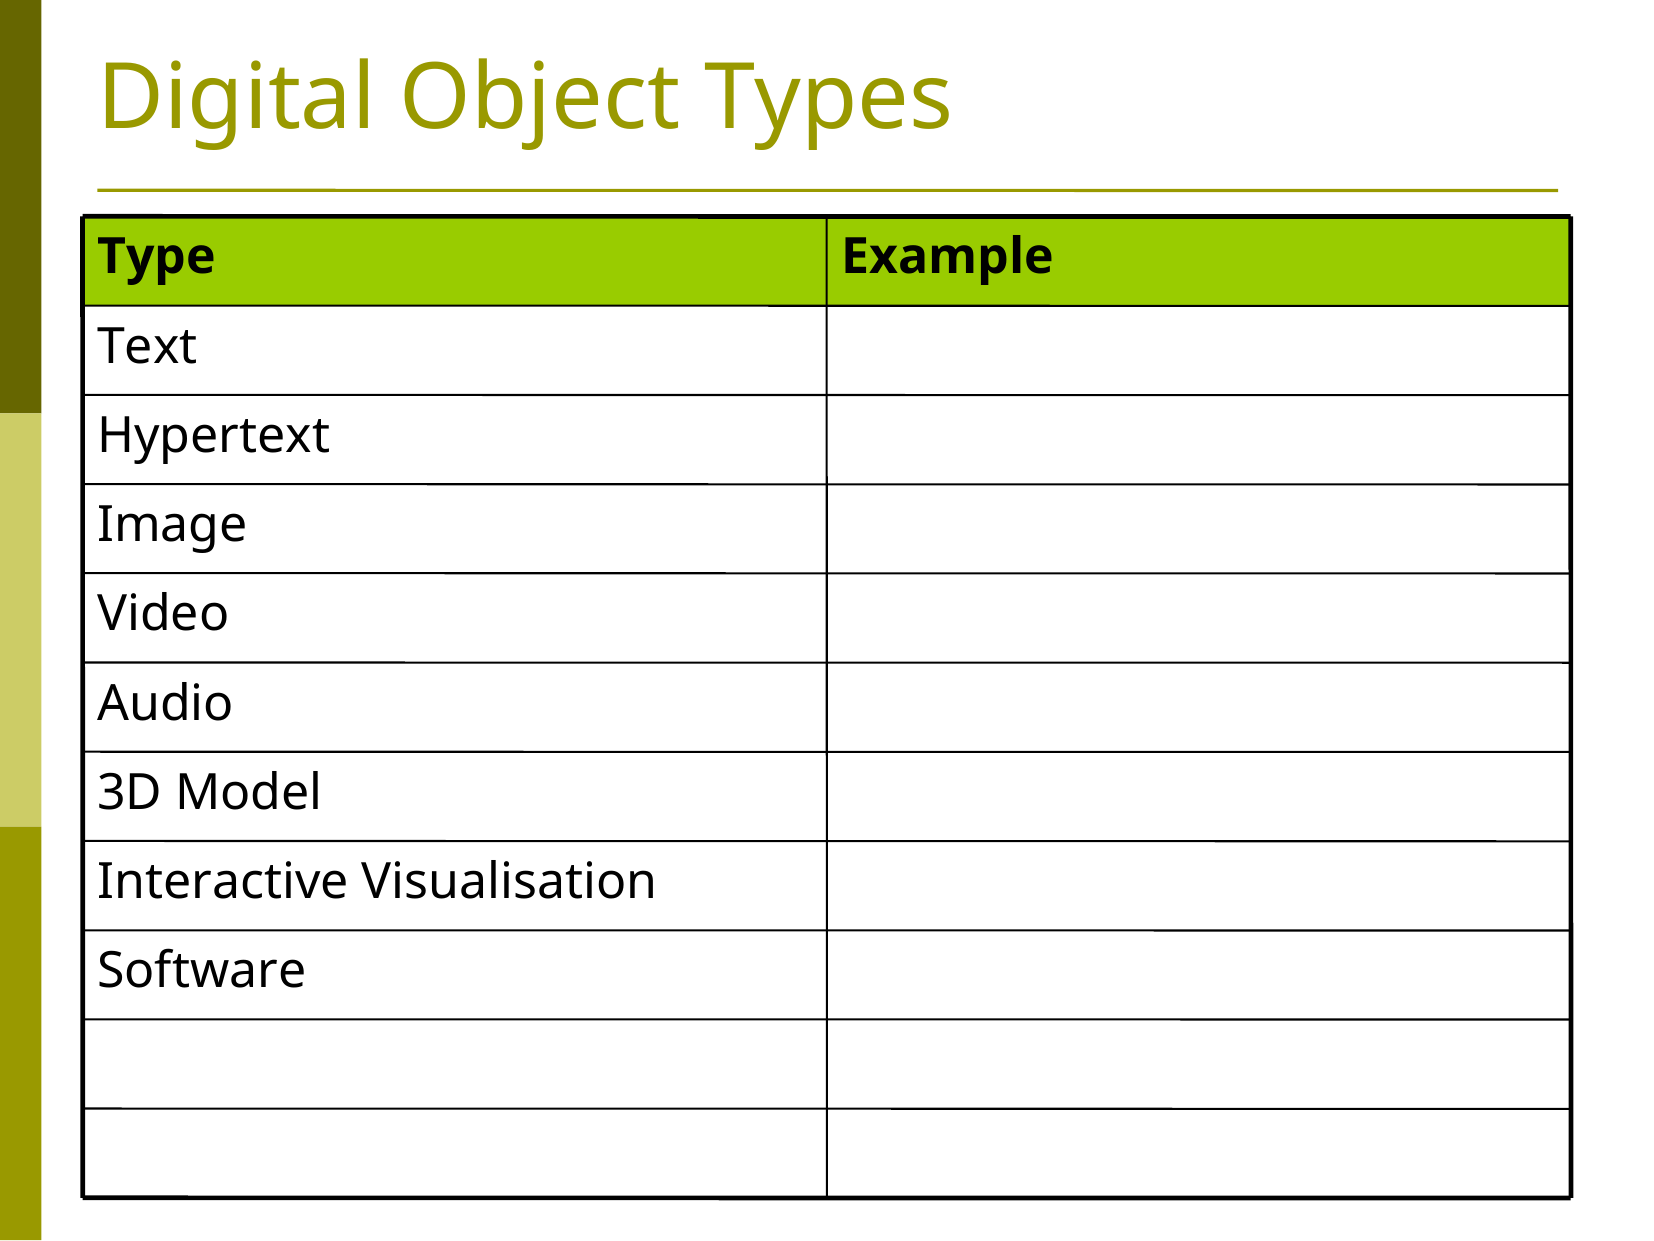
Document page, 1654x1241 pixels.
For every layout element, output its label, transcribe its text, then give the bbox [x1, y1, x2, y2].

text_box Interactive Visualisation [86, 842, 825, 929]
text_box Software [86, 932, 825, 1018]
text_box Video [85, 575, 825, 661]
text_box Image [85, 486, 825, 572]
text_box Example [828, 219, 1568, 304]
text_box Type [85, 219, 825, 304]
text_box Audio [85, 664, 825, 750]
text_box Hypertext [85, 396, 825, 483]
text_box Text [85, 307, 825, 393]
text_box 3D Model [86, 753, 825, 840]
title Digital Object Types [82, 0, 1571, 164]
